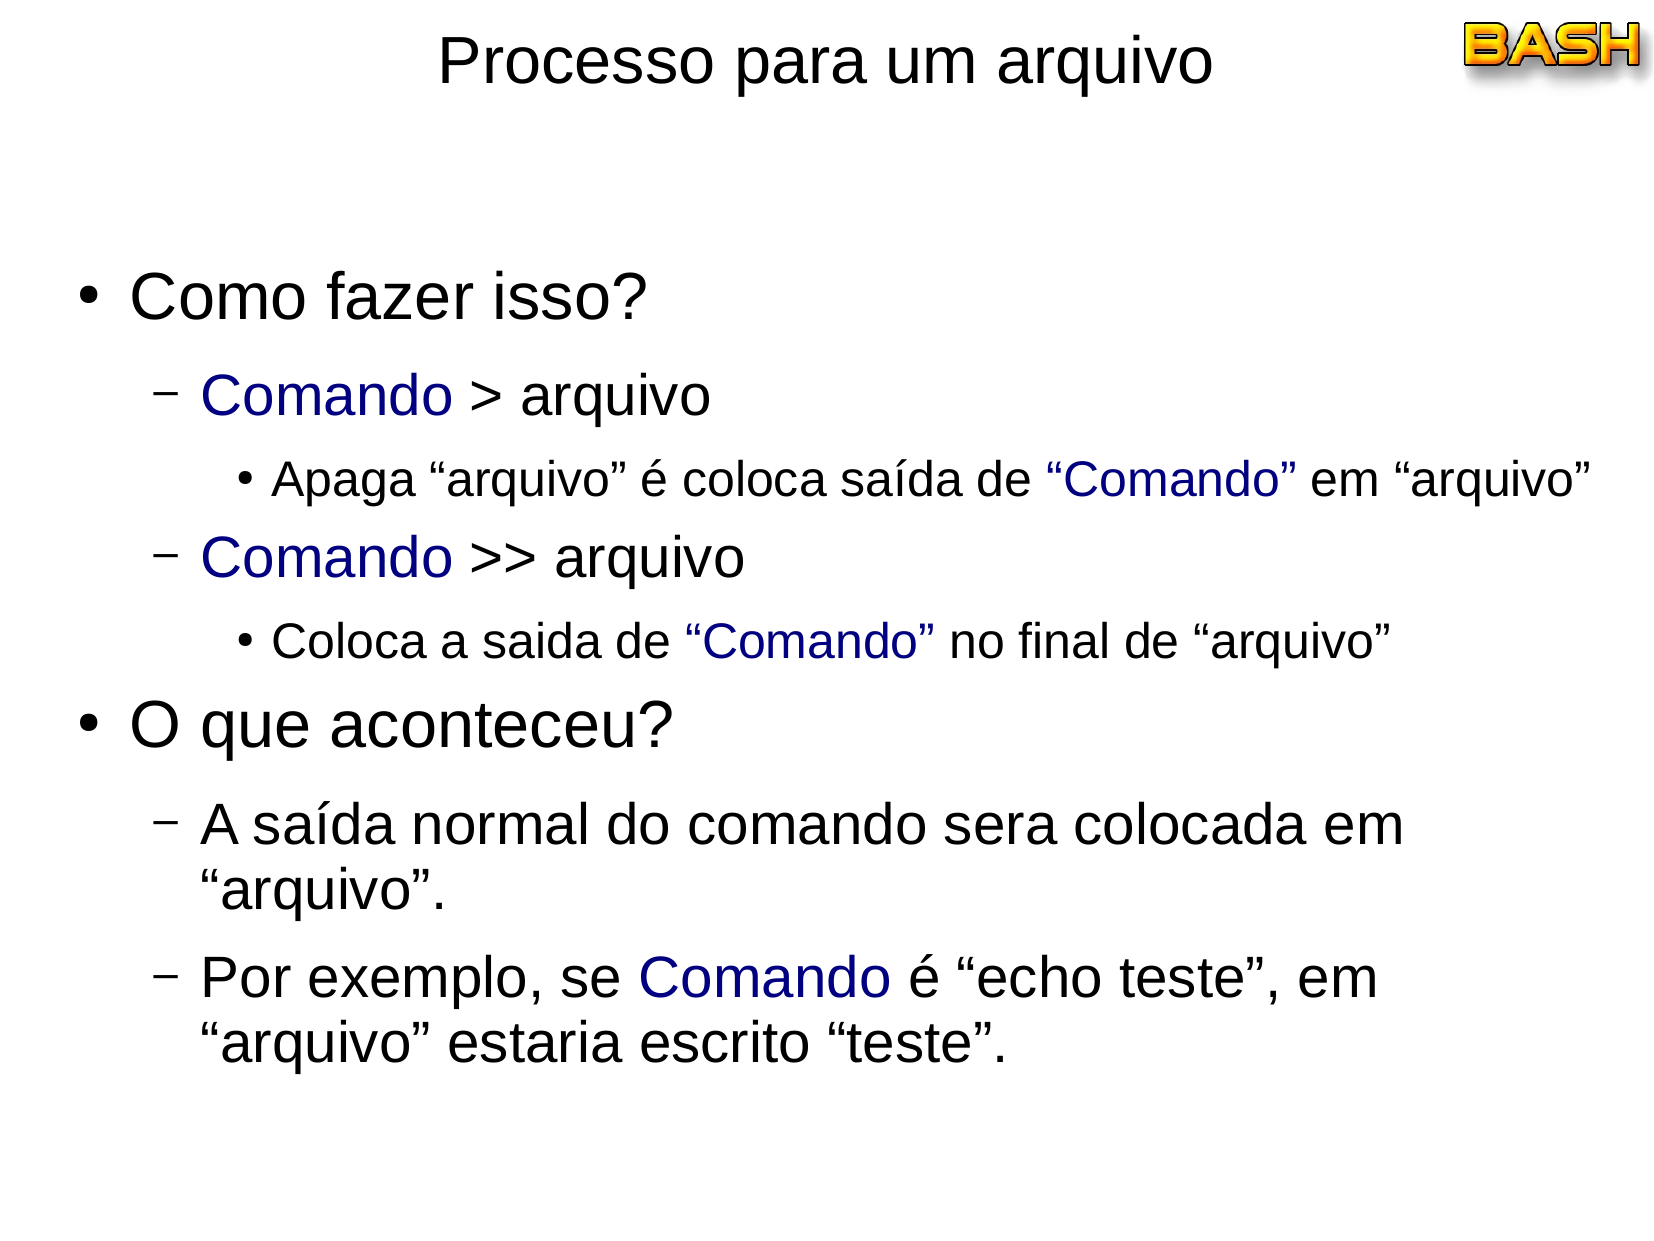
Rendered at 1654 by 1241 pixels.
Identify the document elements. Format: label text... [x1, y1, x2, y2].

list Como fazer isso? Comando > arquivo Apaga “arquivo” é coloca saída de “Comando” em “arquivo” Comando >> arquivo Coloca a saida de “Comando” no final de “arquivo” O que aconteceu? A saída normal do comando sera colocada em “arquivo”. Por exemplo, se Comando é “echo teste”, em “arquivo” estaria escrito “teste”. [59, 258, 1595, 1076]
picture [1450, 0, 1654, 96]
title Processo para um arquivo [82, 22, 1571, 98]
